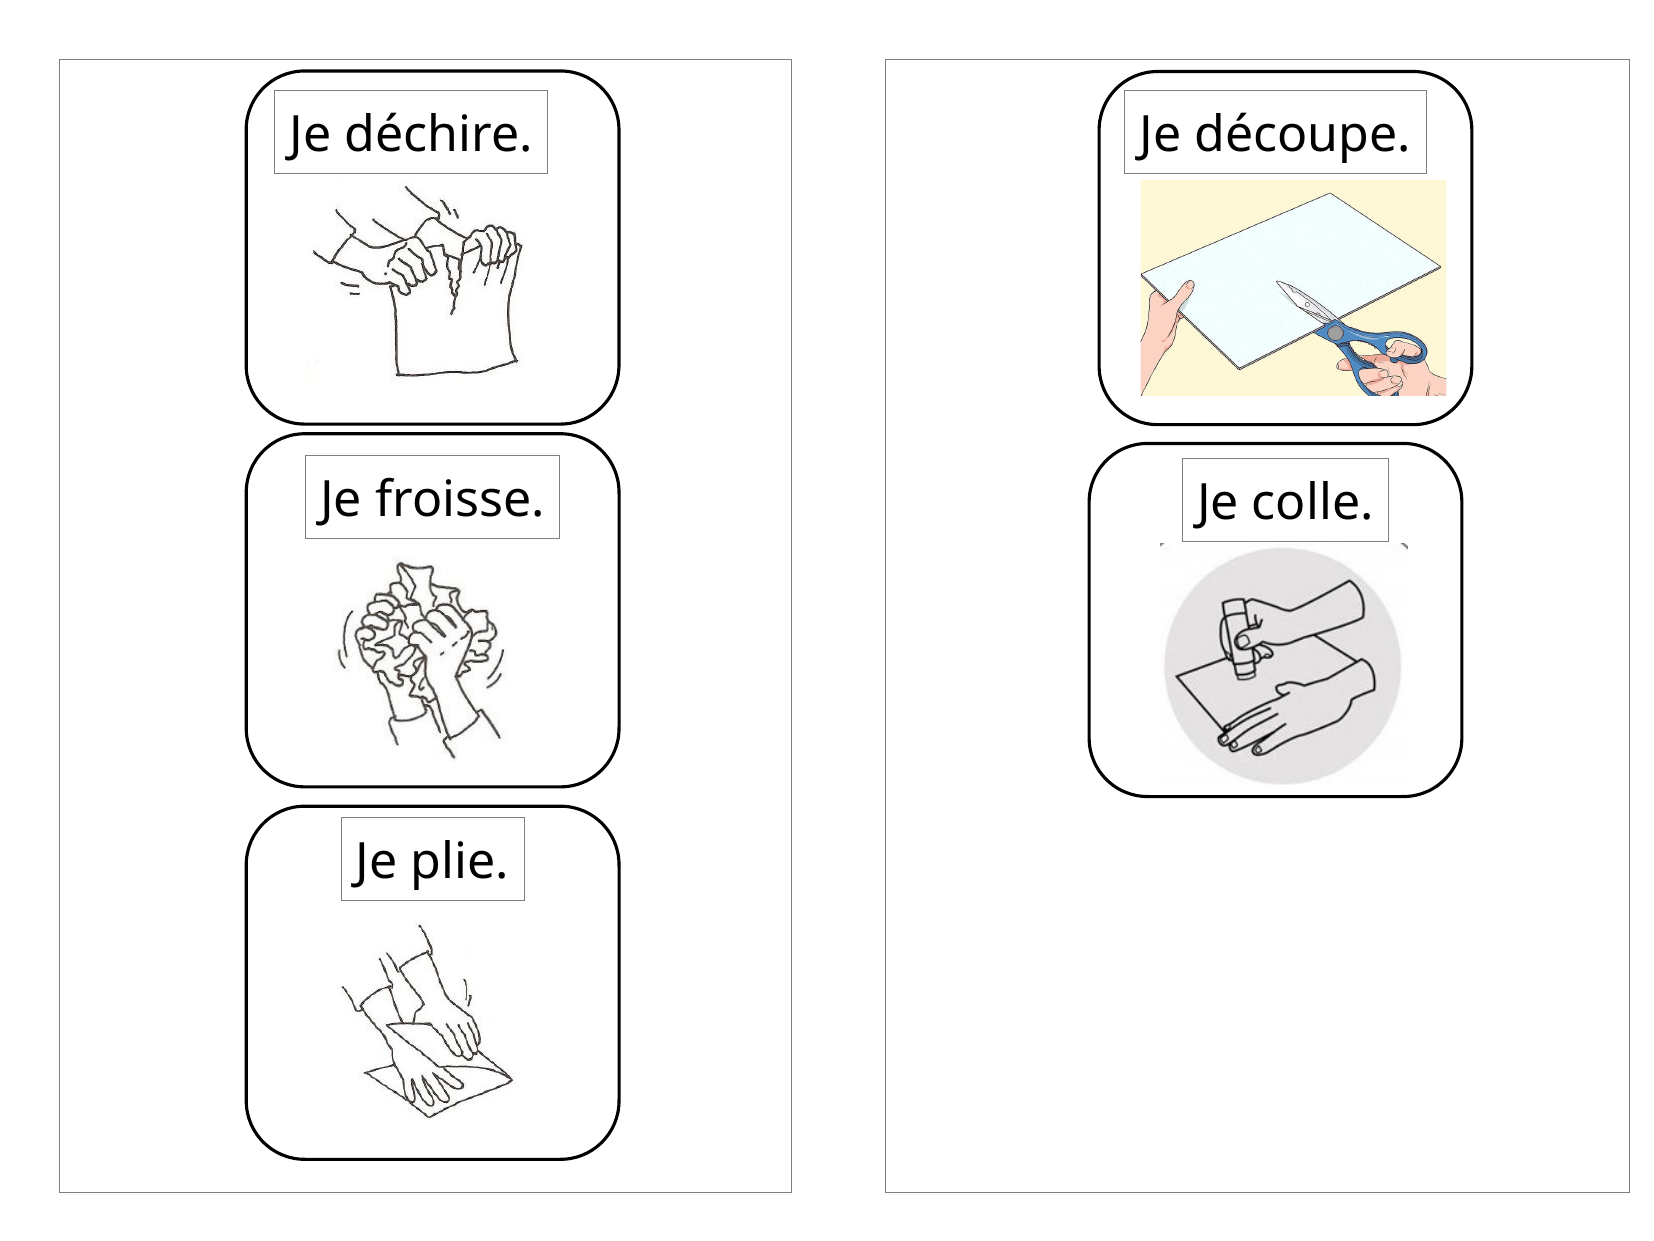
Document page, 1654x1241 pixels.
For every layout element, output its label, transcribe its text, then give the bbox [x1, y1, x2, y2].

picture [325, 916, 540, 1129]
text_box [246, 433, 620, 787]
text_box [246, 70, 619, 425]
picture [1140, 180, 1447, 396]
text_box Je déchire. [310, 90, 512, 171]
text_box Je colle. [1206, 458, 1365, 539]
text_box [246, 806, 620, 1160]
text_box Je froisse. [338, 455, 527, 536]
text_box [1089, 443, 1462, 797]
picture [317, 547, 534, 767]
text_box [1099, 71, 1472, 425]
picture [1160, 543, 1408, 785]
text_box Je découpe. [1171, 90, 1381, 171]
text_box Je plie. [360, 817, 505, 898]
picture [295, 180, 555, 414]
